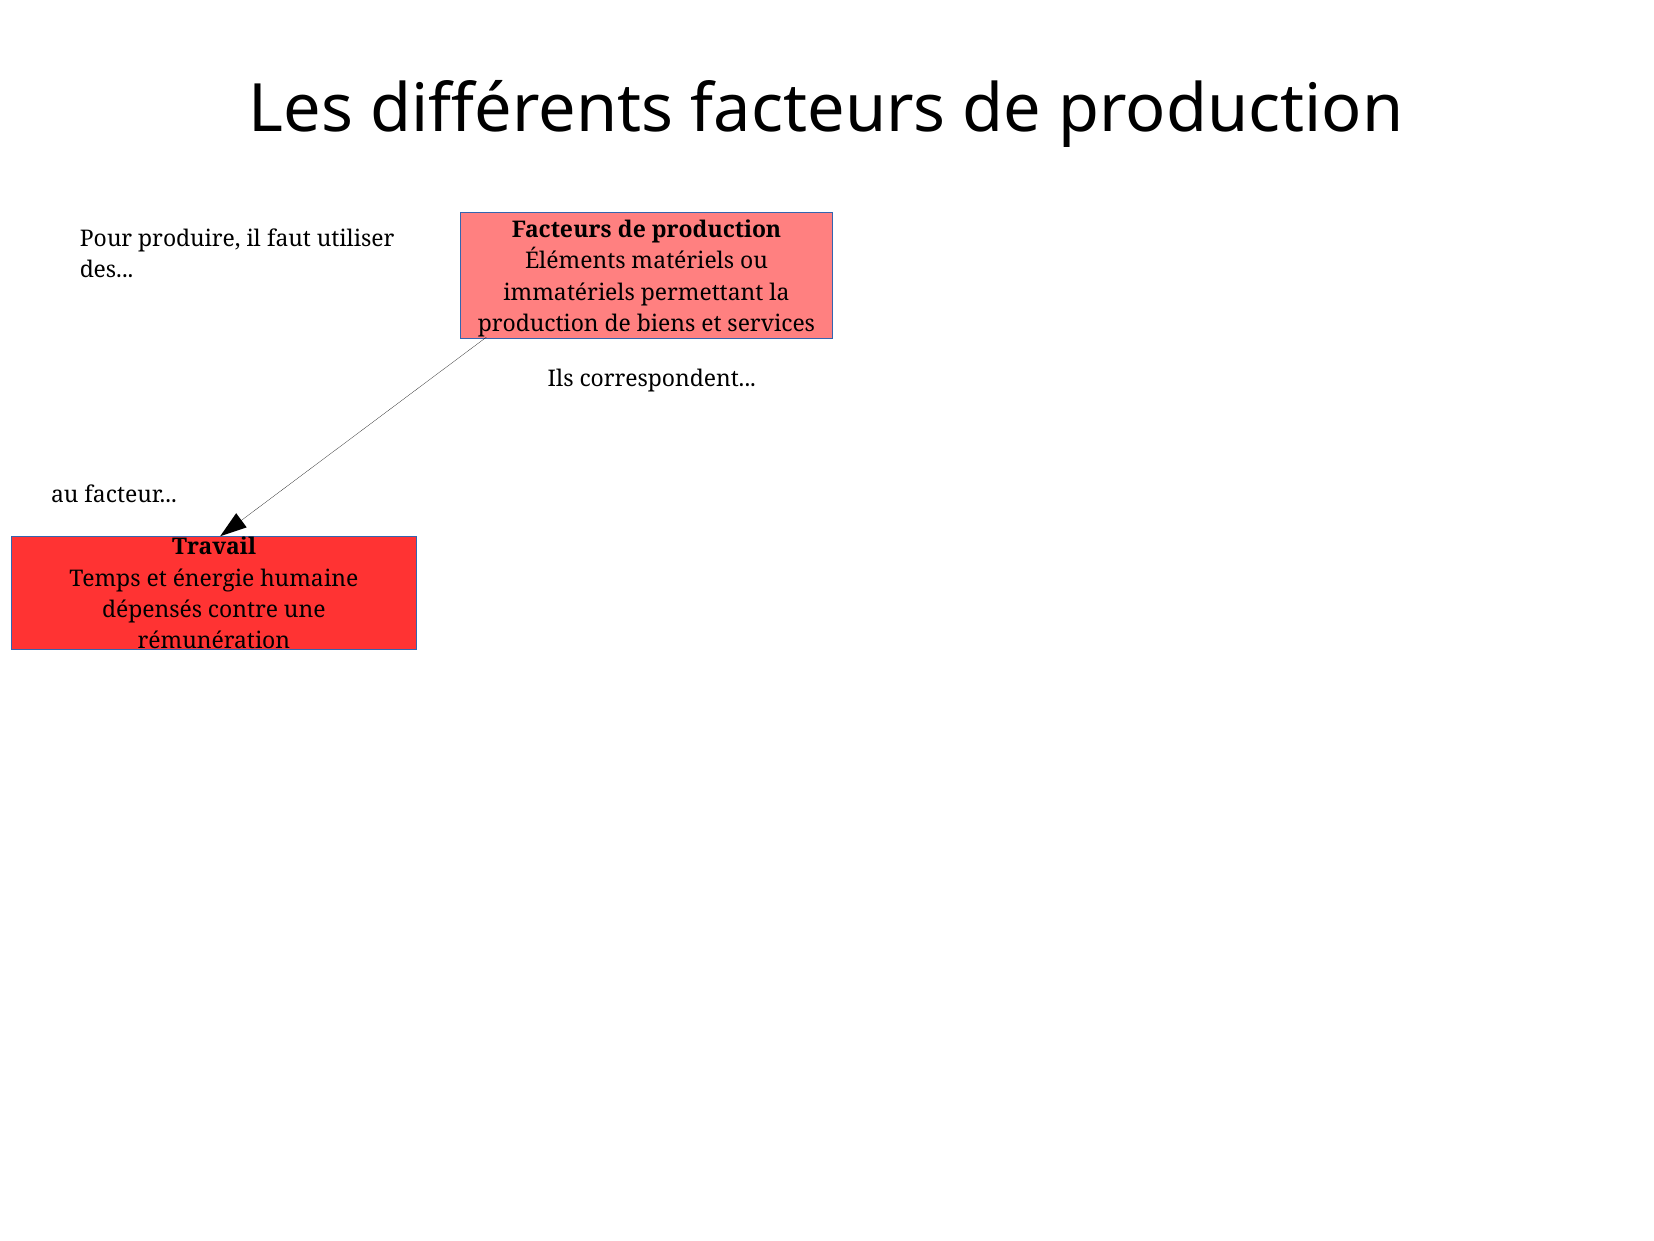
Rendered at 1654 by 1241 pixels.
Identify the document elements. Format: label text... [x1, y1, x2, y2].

text_box Pour produire, il faut utiliser des... [64, 214, 455, 272]
text_box au facteur... [36, 470, 208, 524]
title Les différents facteurs de production [82, 46, 1571, 166]
text_box Ils correspondent... [532, 354, 767, 408]
text_box Facteurs de production Éléments matériels ou immatériels permettant la production de biens et services [460, 212, 833, 339]
text_box Travail Temps et énergie humaine dépensés contre une rémunération [11, 536, 417, 650]
